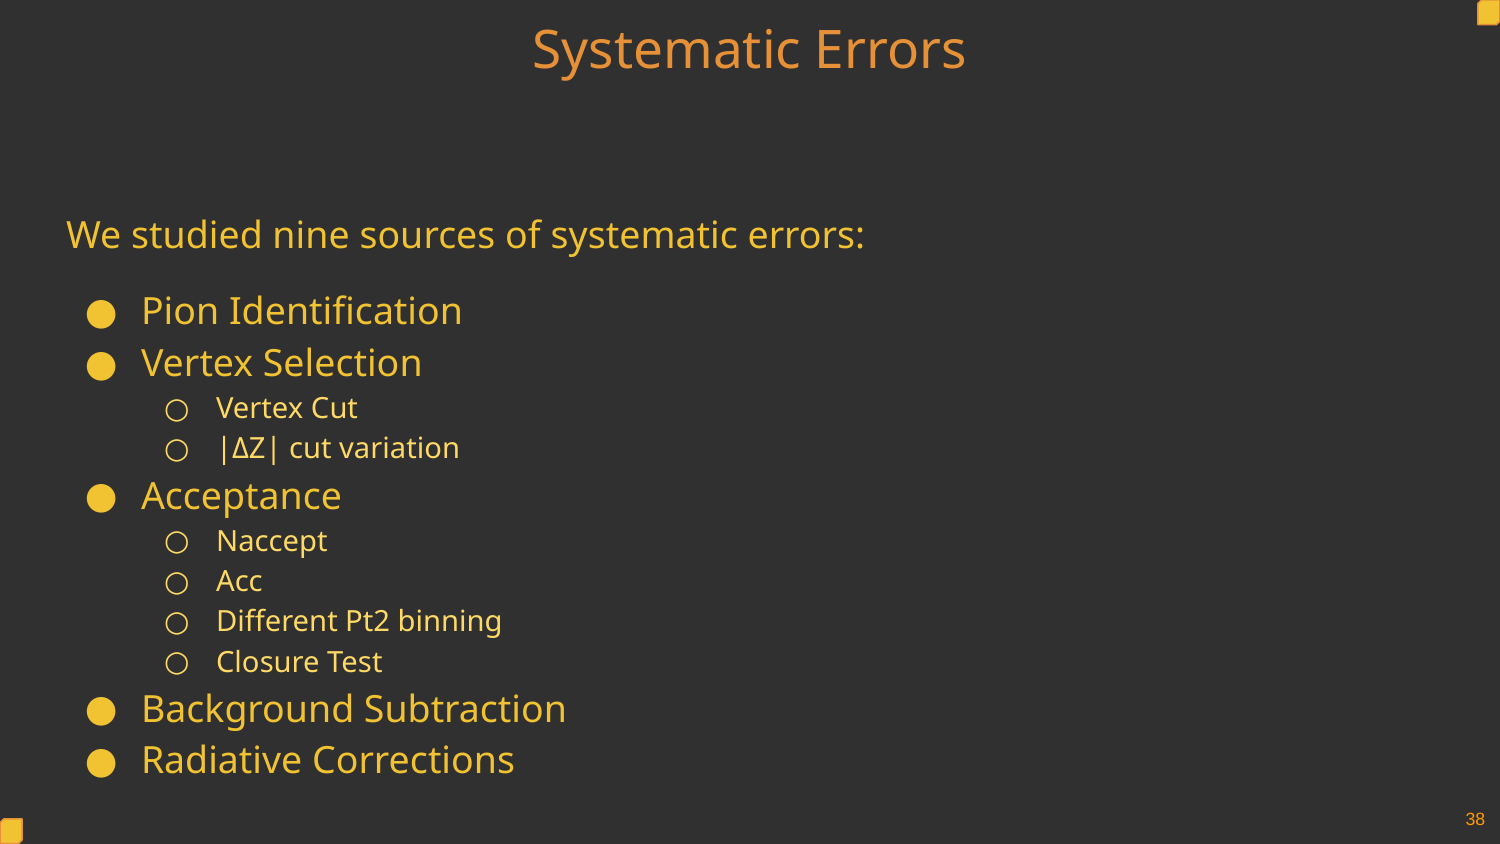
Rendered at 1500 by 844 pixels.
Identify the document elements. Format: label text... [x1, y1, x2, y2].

list We studied nine sources of systematic errors: Pion Identification Vertex Selection Vertex Cut |ΔZ| cut variation Acceptance Naccept Acc Different Pt2 binning Closure Test Background Subtraction Radiative Corrections [51, 189, 1449, 806]
slide_number <number> [1437, 792, 1500, 844]
title Systematic Errors [51, 0, 1449, 94]
